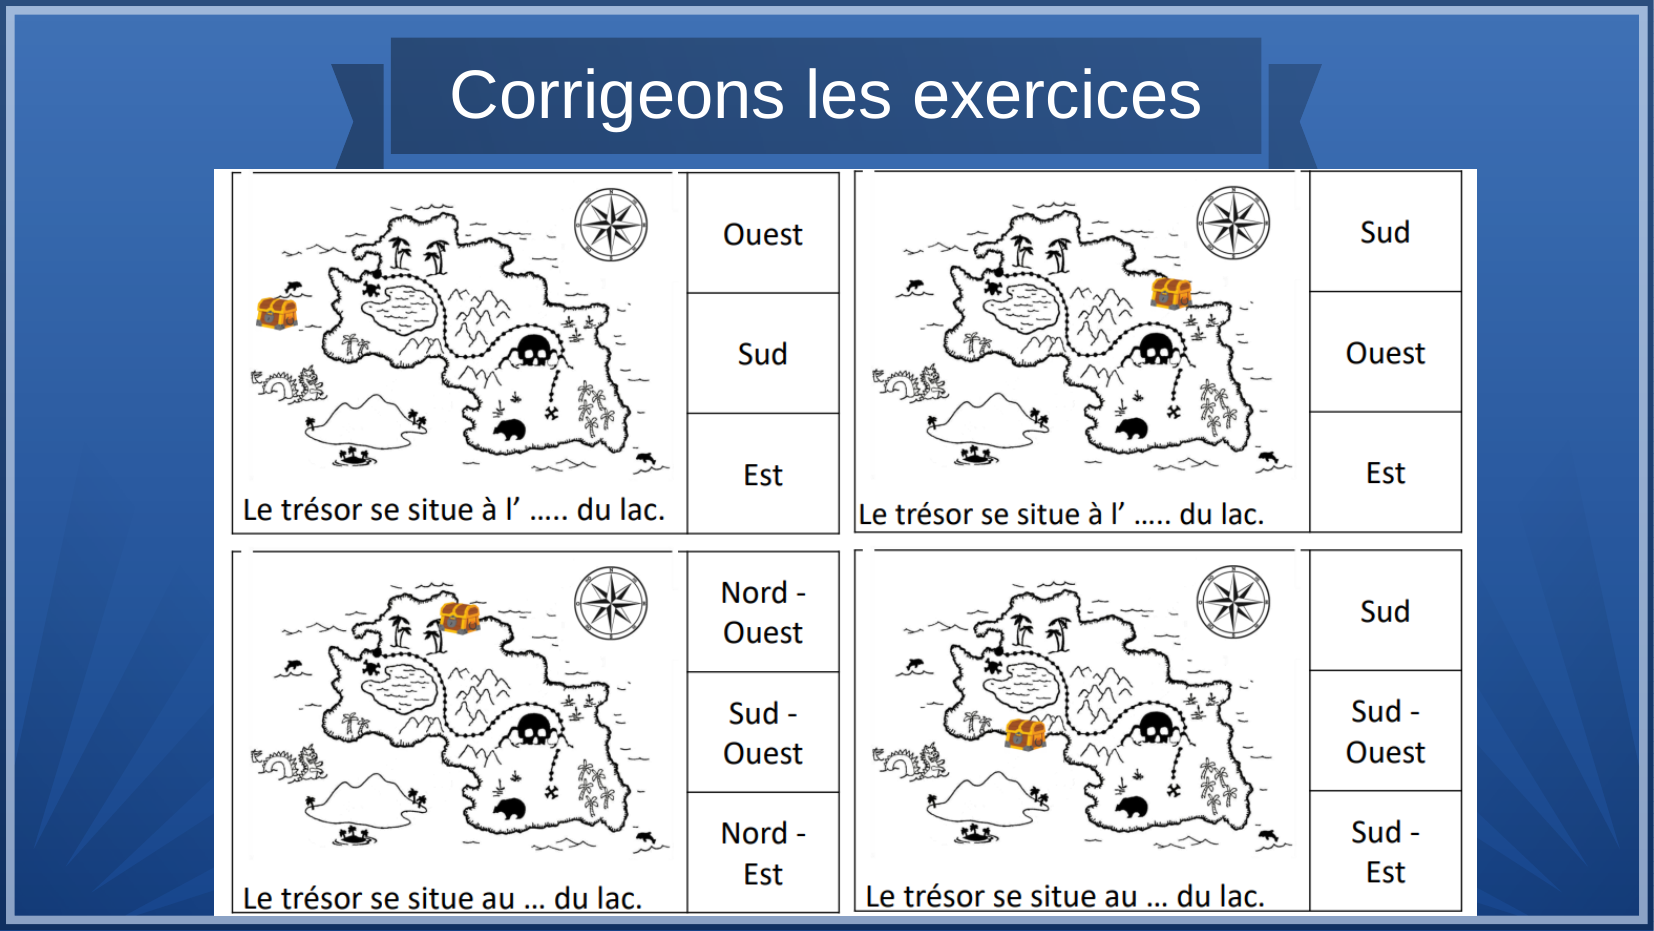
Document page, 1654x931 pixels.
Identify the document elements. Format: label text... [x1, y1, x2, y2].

picture [214, 169, 1477, 916]
title Corrigeons les exercices [389, 35, 1264, 154]
